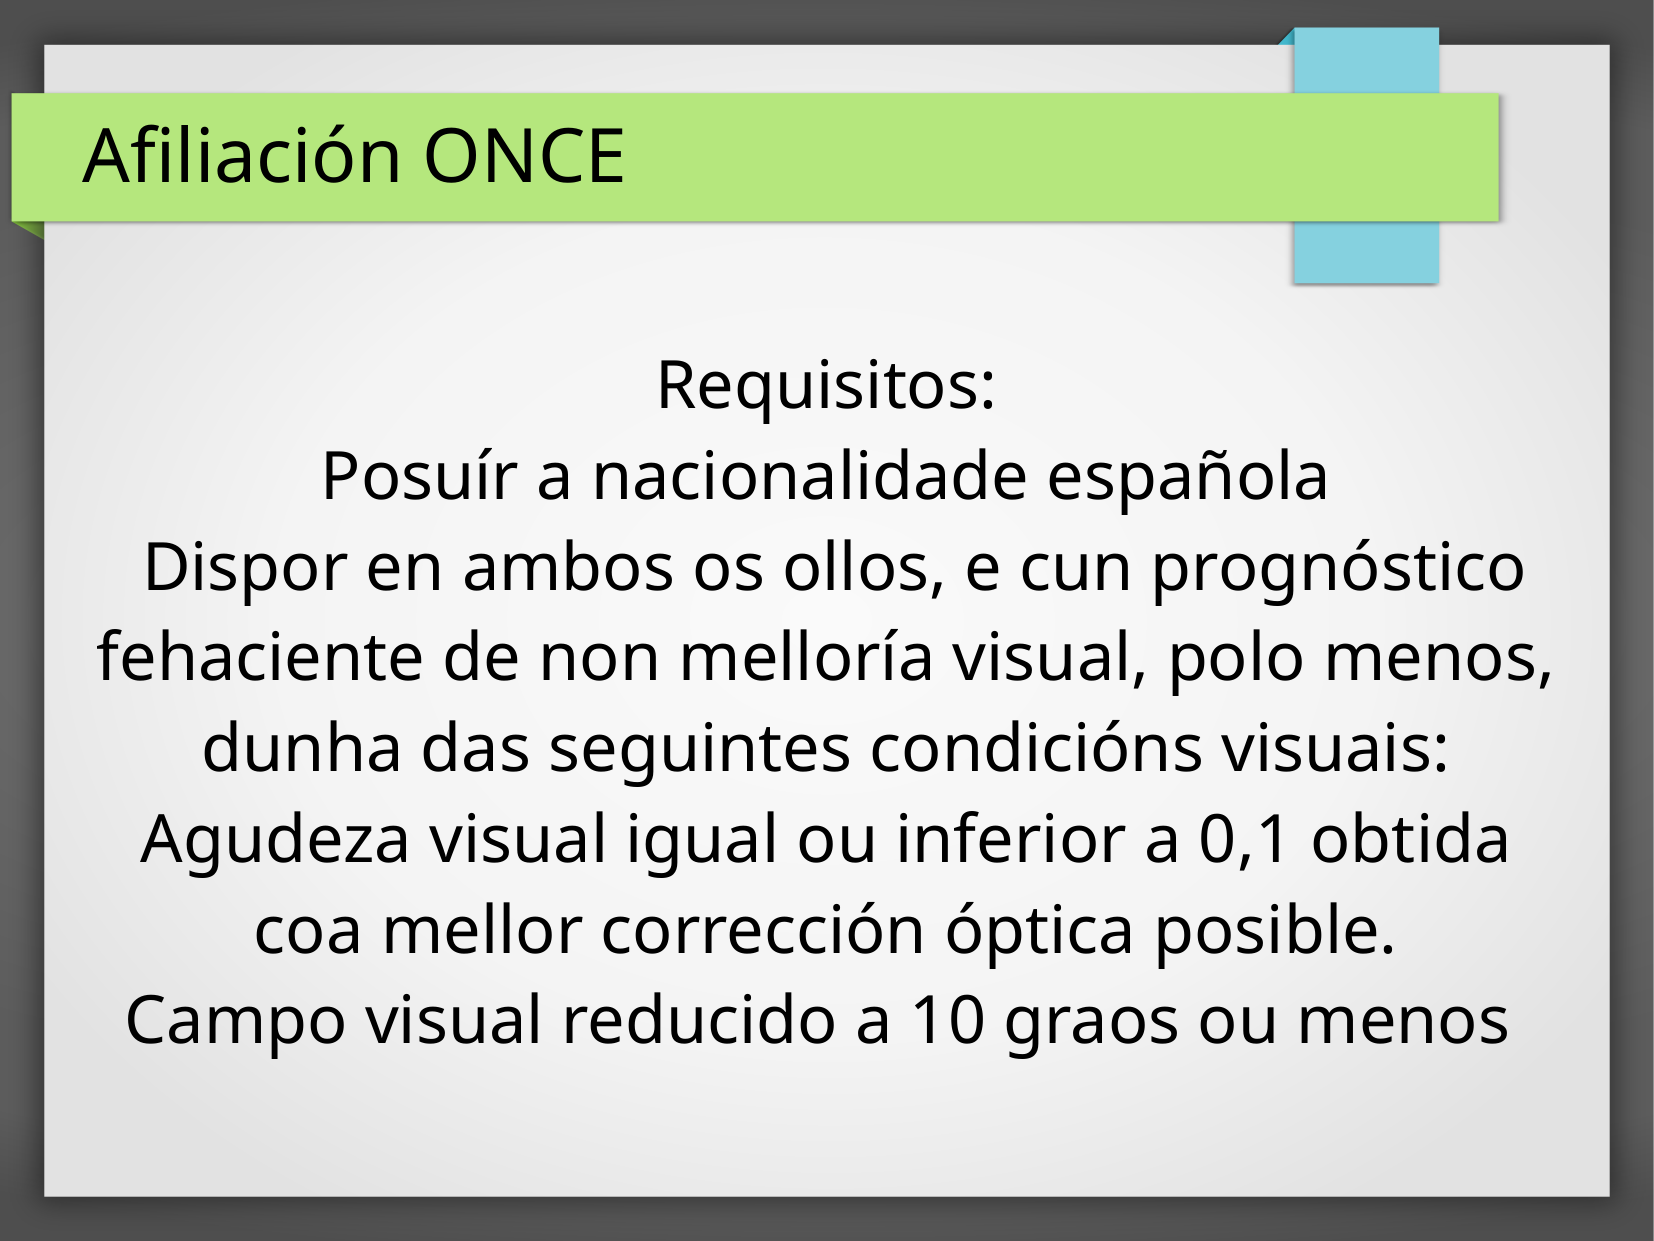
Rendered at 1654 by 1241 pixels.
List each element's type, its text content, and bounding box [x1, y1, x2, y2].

title Afiliación ONCE [82, 94, 1264, 213]
subtitle Requisitos: Posuír a nacionalidade española Dispor en ambos os ollos, e cun prognóstico fehaciente de non melloría visual, polo menos, dunha das seguintes condicións visuais: Agudeza visual igual ou inferior a 0,1 obtida coa mellor corrección óptica posible. Campo visual reducido a 10 graos ou menos [82, 282, 1571, 1028]
picture [0, 0, 1654, 1241]
